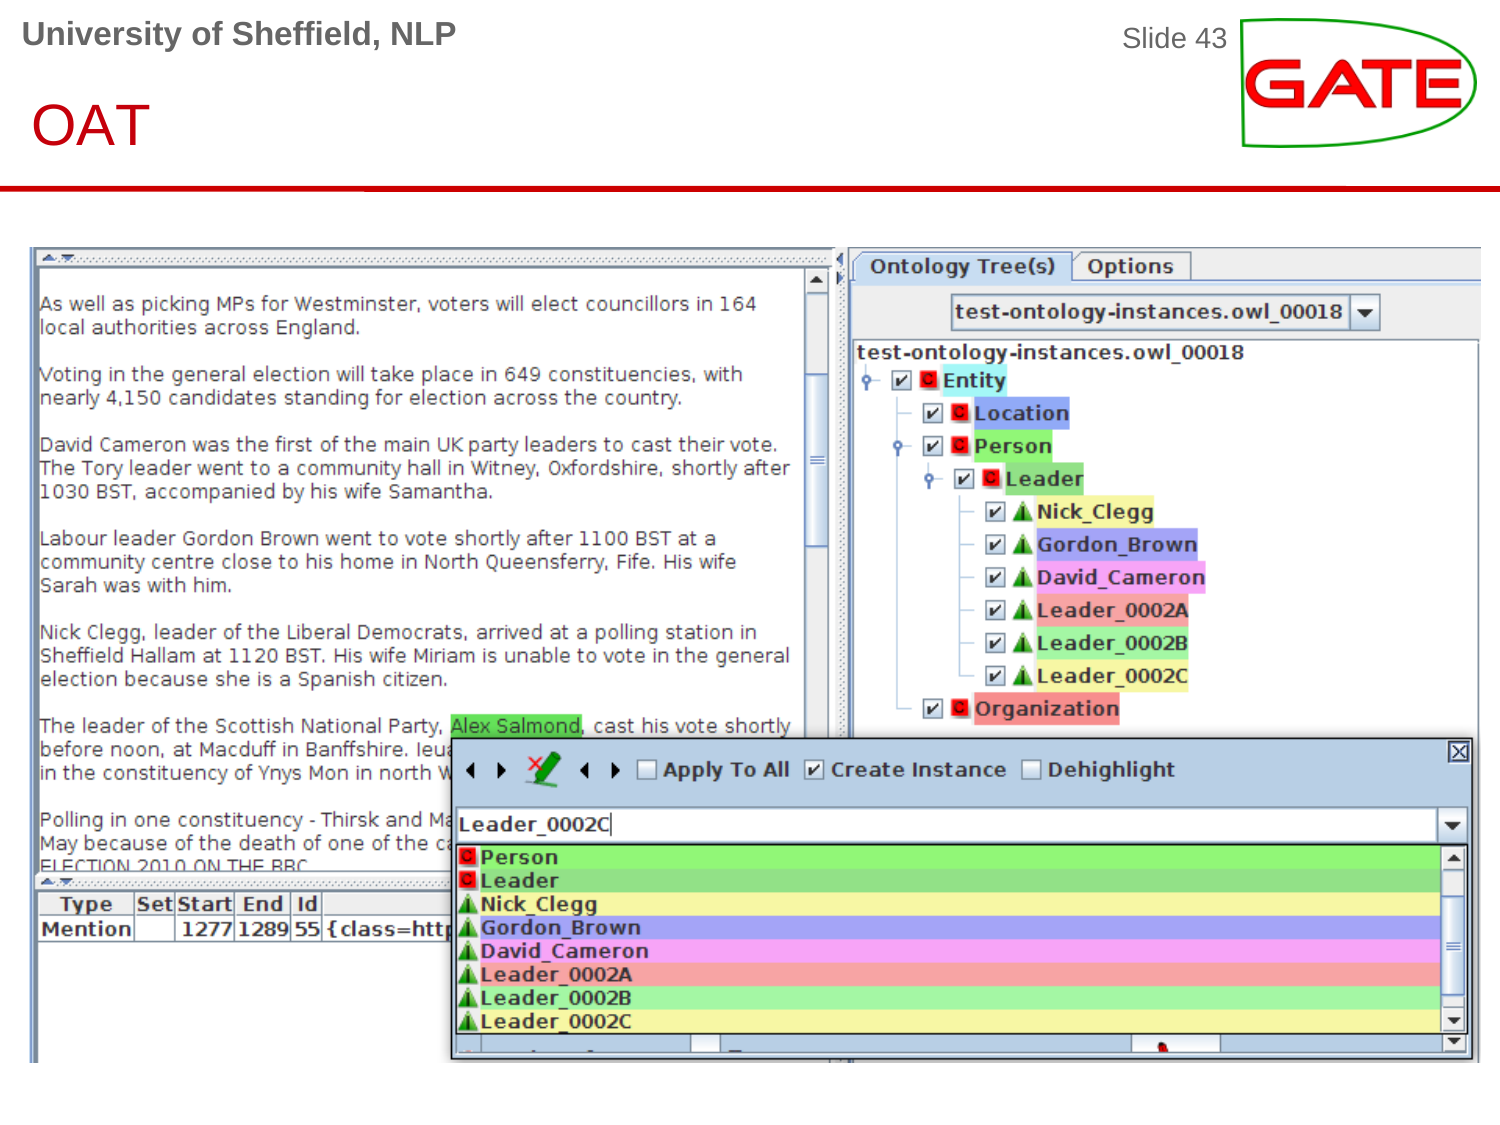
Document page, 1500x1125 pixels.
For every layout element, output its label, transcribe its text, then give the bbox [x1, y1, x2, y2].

picture [29, 247, 1481, 1063]
title OAT [31, 51, 1100, 201]
picture [1240, 18, 1477, 148]
